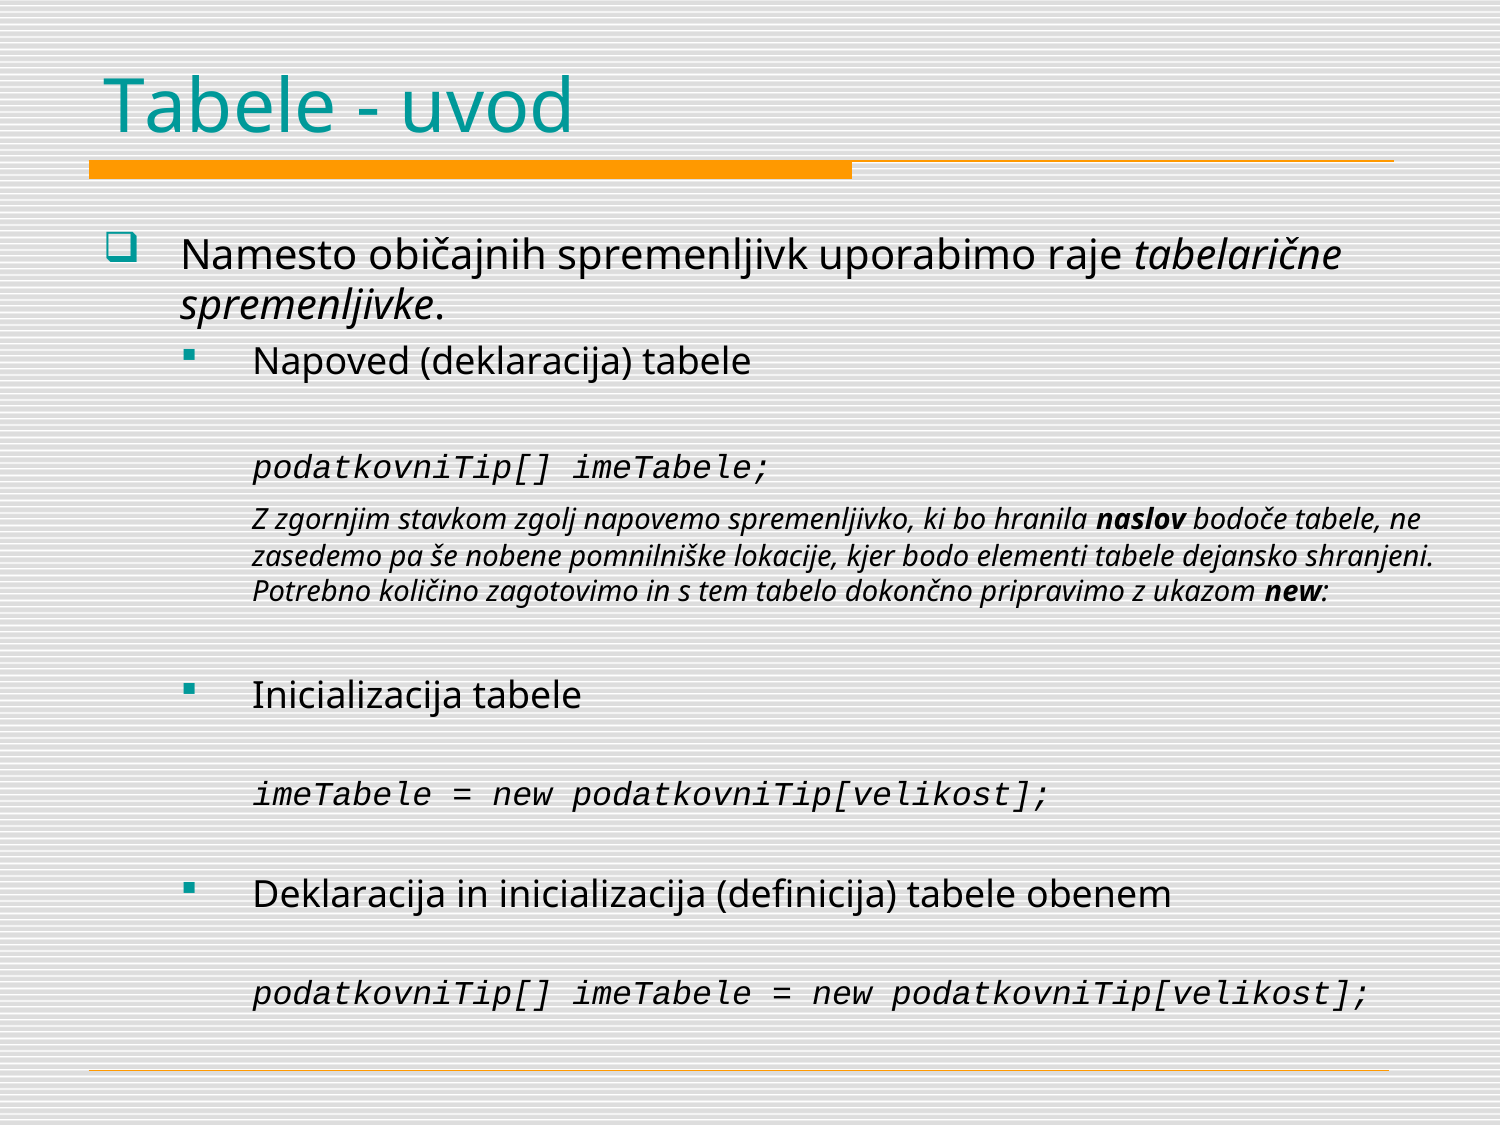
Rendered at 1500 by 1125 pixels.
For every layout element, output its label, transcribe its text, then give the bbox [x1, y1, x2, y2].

title Tabele - uvod [88, 42, 1401, 155]
list Namesto običajnih spremenljivk uporabimo raje tabelarične spremenljivke. Napoved (deklaracija) tabele podatkovniTip[] imeTabele; Z zgornjim stavkom zgolj napovemo spremenljivko, ki bo hranila naslov bodoče tabele, ne zasedemo pa še nobene pomnilniške lokacije, kjer bodo elementi tabele dejansko shranjeni. Potrebno količino zagotovimo in s tem tabelo dokončno pripravimo z ukazom new: Inicializacija tabele imeTabele = new podatkovniTip[velikost]; Deklaracija in inicializacija (definicija) tabele obenem podatkovniTip[] imeTabele = new podatkovniTip[velikost]; [88, 220, 1471, 1059]
picture [0, 0, 1500, 1125]
